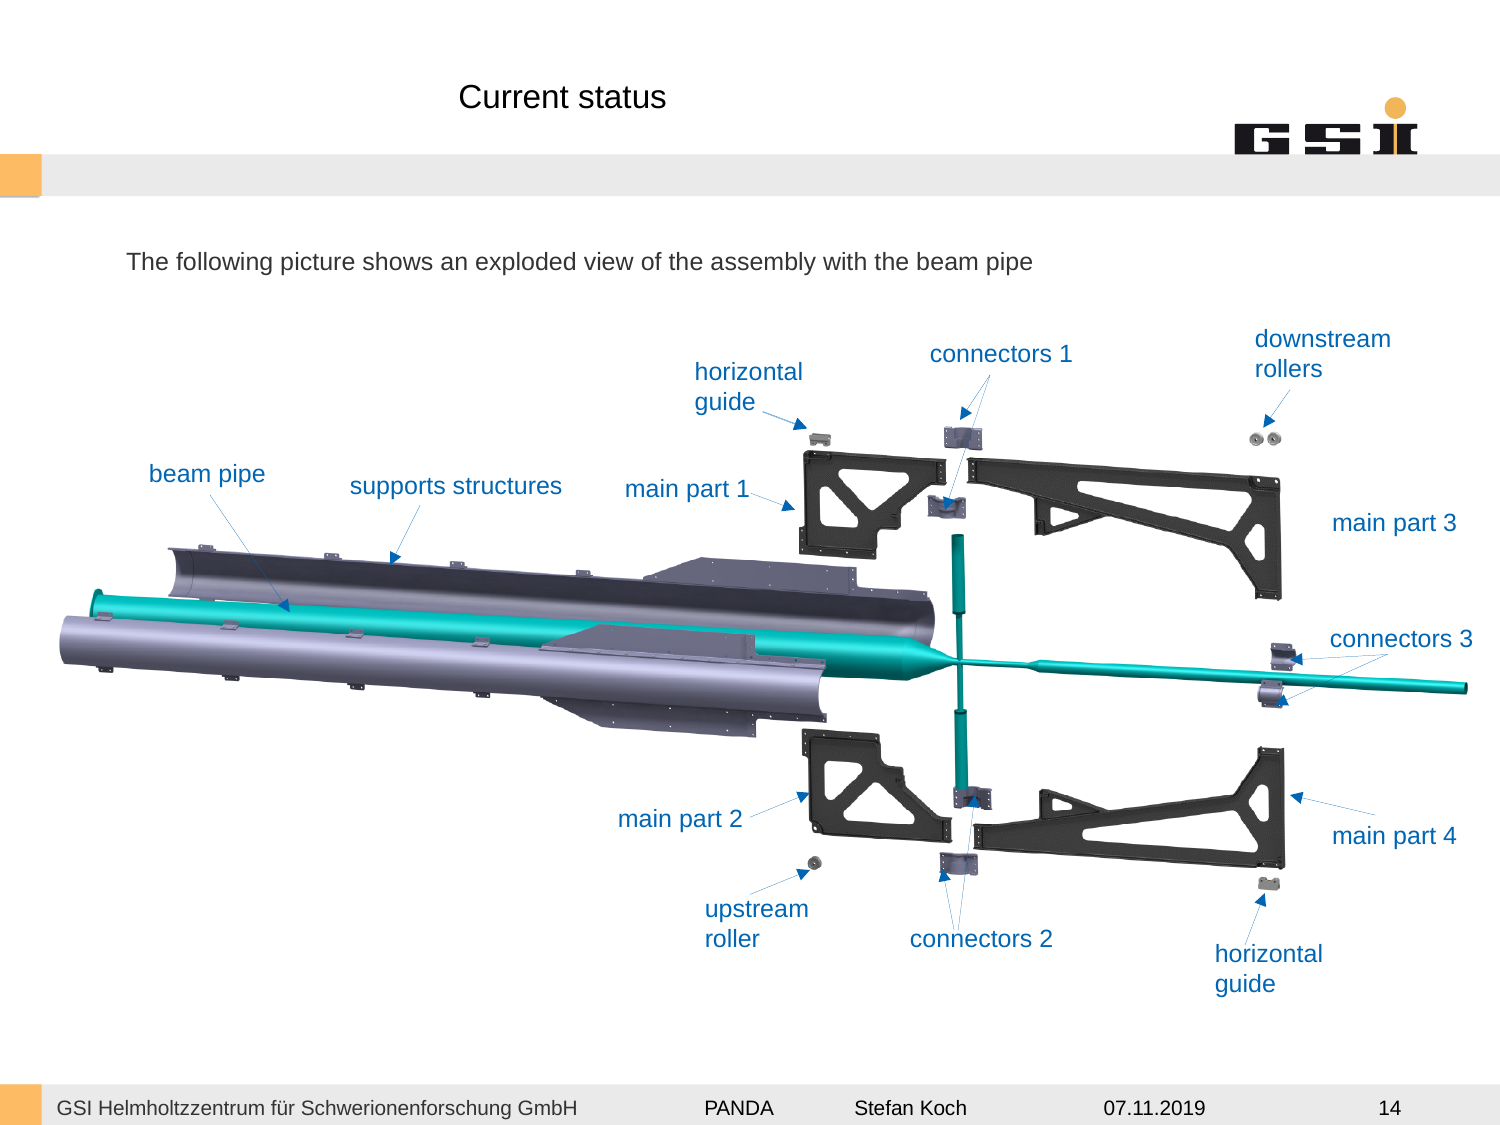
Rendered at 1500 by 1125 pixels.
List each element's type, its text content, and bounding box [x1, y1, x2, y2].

text_box connectors 3 [1315, 615, 1500, 660]
text_box connectors 3 [1315, 655, 1383, 660]
text_box beam pipe [134, 450, 402, 496]
text_box connectors 1 [915, 330, 1145, 376]
text_box horizontal guide [1200, 929, 1430, 1005]
picture [1233, 95, 1419, 154]
text_box upstream roller [690, 885, 920, 961]
text_box horizontal guide [679, 348, 910, 424]
text_box main part 2 [603, 795, 833, 841]
text_box main part 4 [1317, 812, 1500, 858]
text_box supports structures [335, 462, 603, 508]
text_box main part 1 [610, 464, 841, 510]
text_box downstream rollers [1240, 314, 1471, 390]
text_box main part 3 [1317, 499, 1500, 545]
text_box Current status [160, 67, 1200, 123]
text_box The following picture shows an exploded view of the assembly with the beam pipe [111, 239, 1417, 311]
picture [41, 404, 1471, 895]
text_box connectors 2 [895, 915, 1126, 961]
